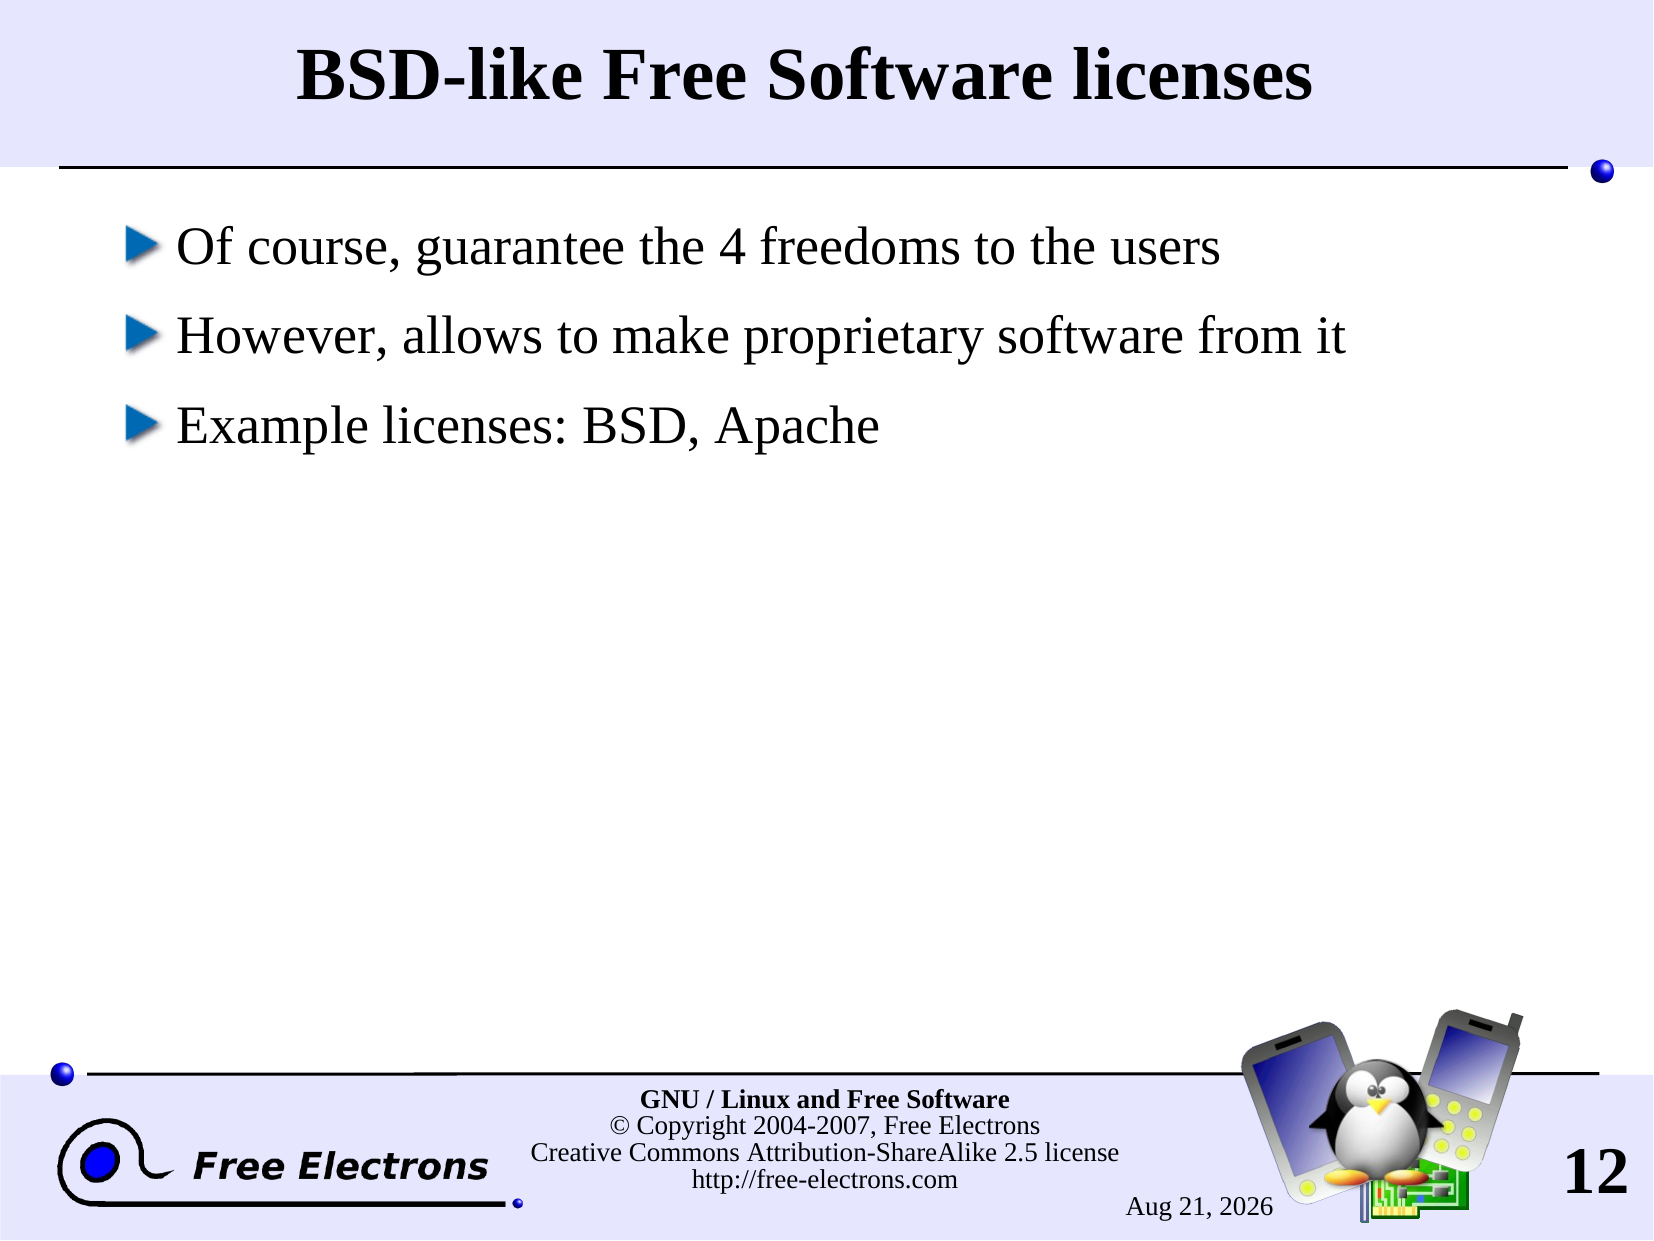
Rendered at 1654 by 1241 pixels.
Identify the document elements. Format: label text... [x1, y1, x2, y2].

picture [50, 1107, 527, 1216]
picture [1231, 1007, 1538, 1241]
list Of course, guarantee the 4 freedoms to the users However, allows to make proprietary software from it Example licenses: BSD, Apache [105, 216, 1518, 1066]
title BSD-like Free Software licenses [60, 25, 1551, 124]
